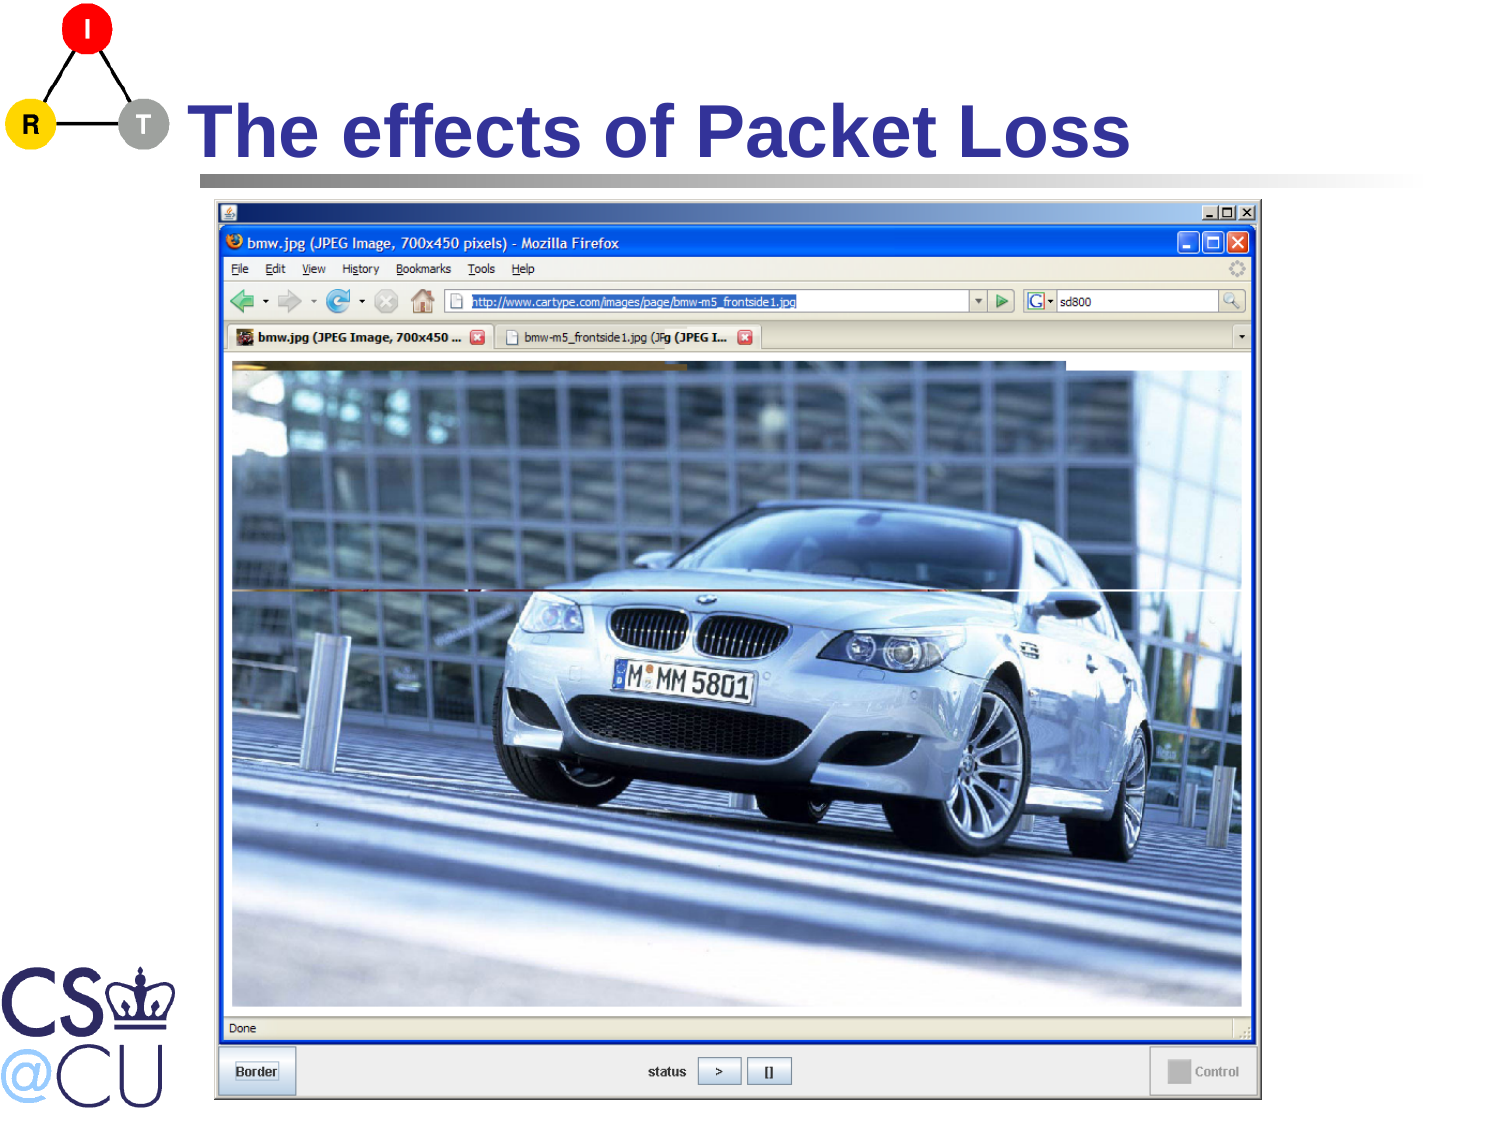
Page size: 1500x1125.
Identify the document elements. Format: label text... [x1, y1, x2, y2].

picture [0, 949, 175, 1125]
title The effects of Packet Loss [187, 37, 1463, 226]
picture [0, 0, 173, 154]
picture [214, 199, 1262, 1100]
